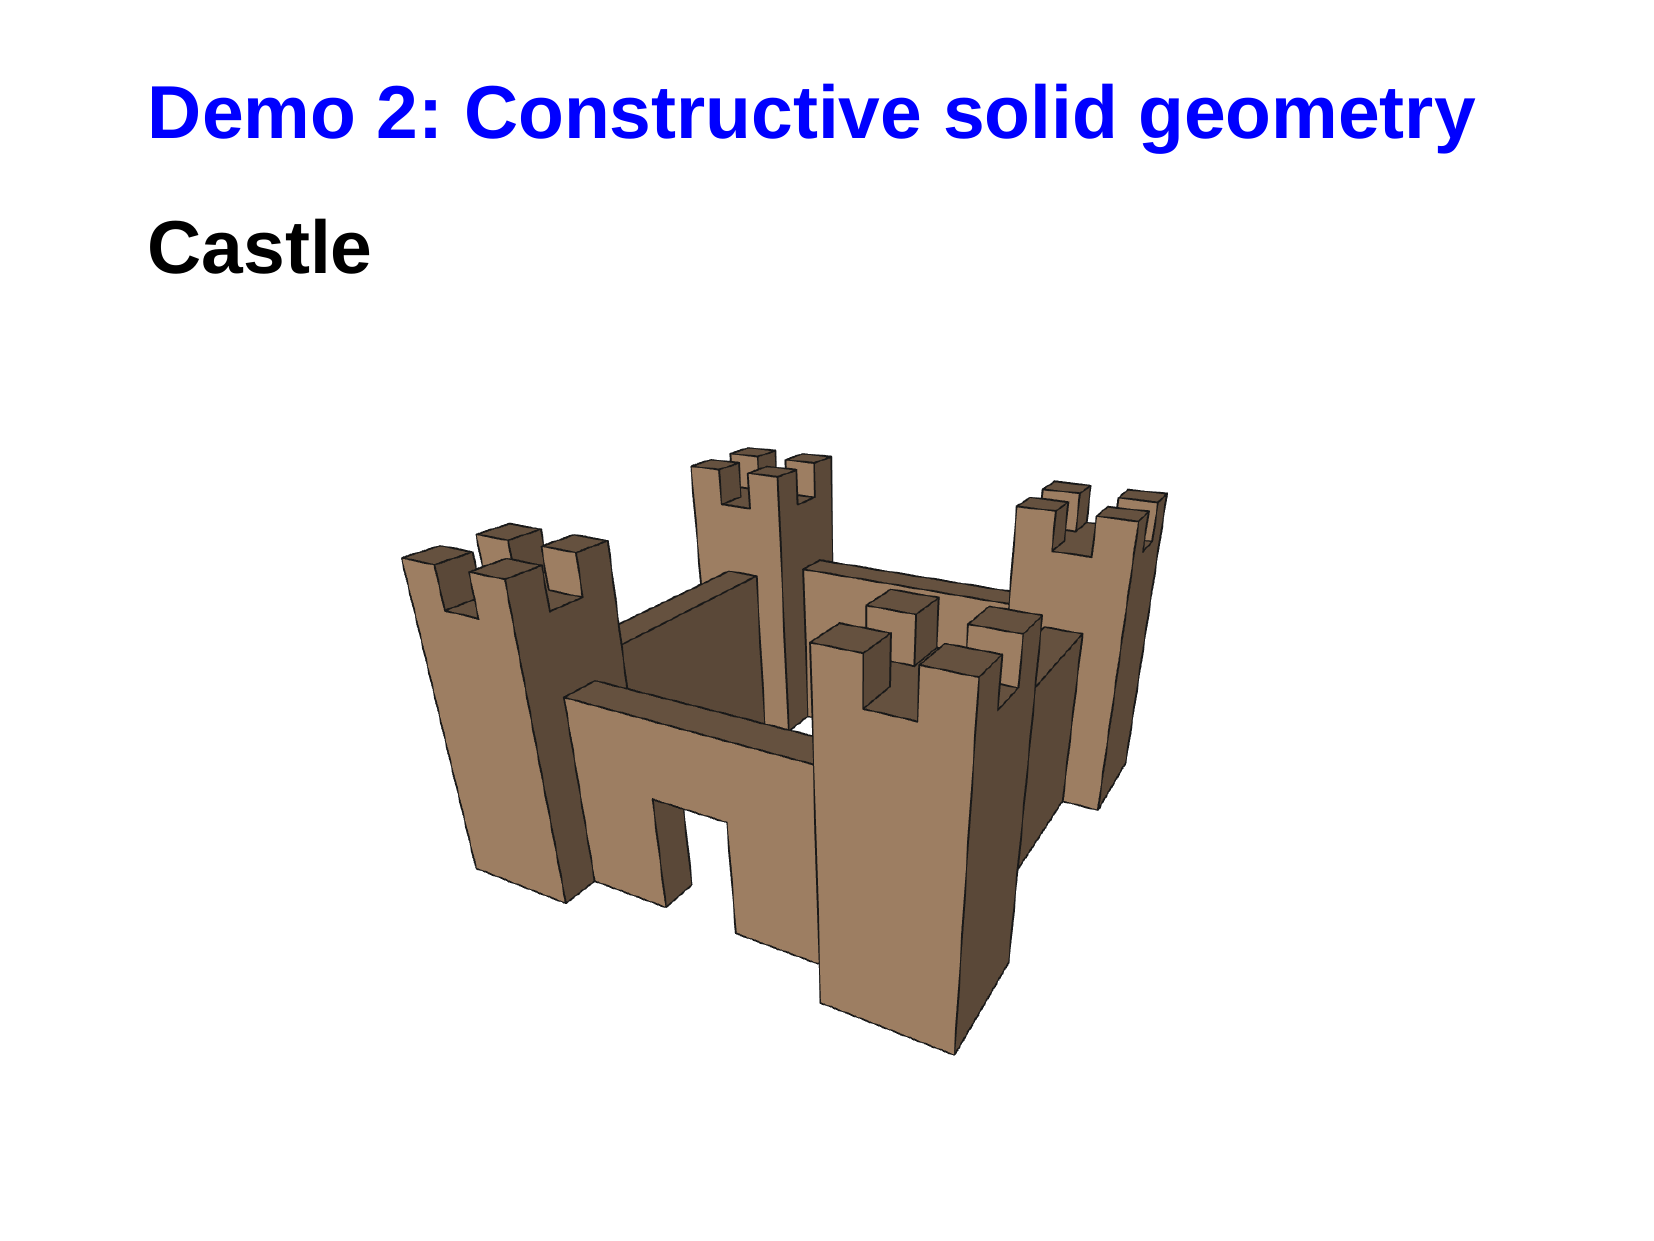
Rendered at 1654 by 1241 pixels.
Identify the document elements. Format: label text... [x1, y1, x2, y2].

text_box Castle [105, 194, 416, 301]
picture [176, 357, 1531, 1141]
text_box Demo 2: Constructive solid geometry [64, 60, 1561, 166]
